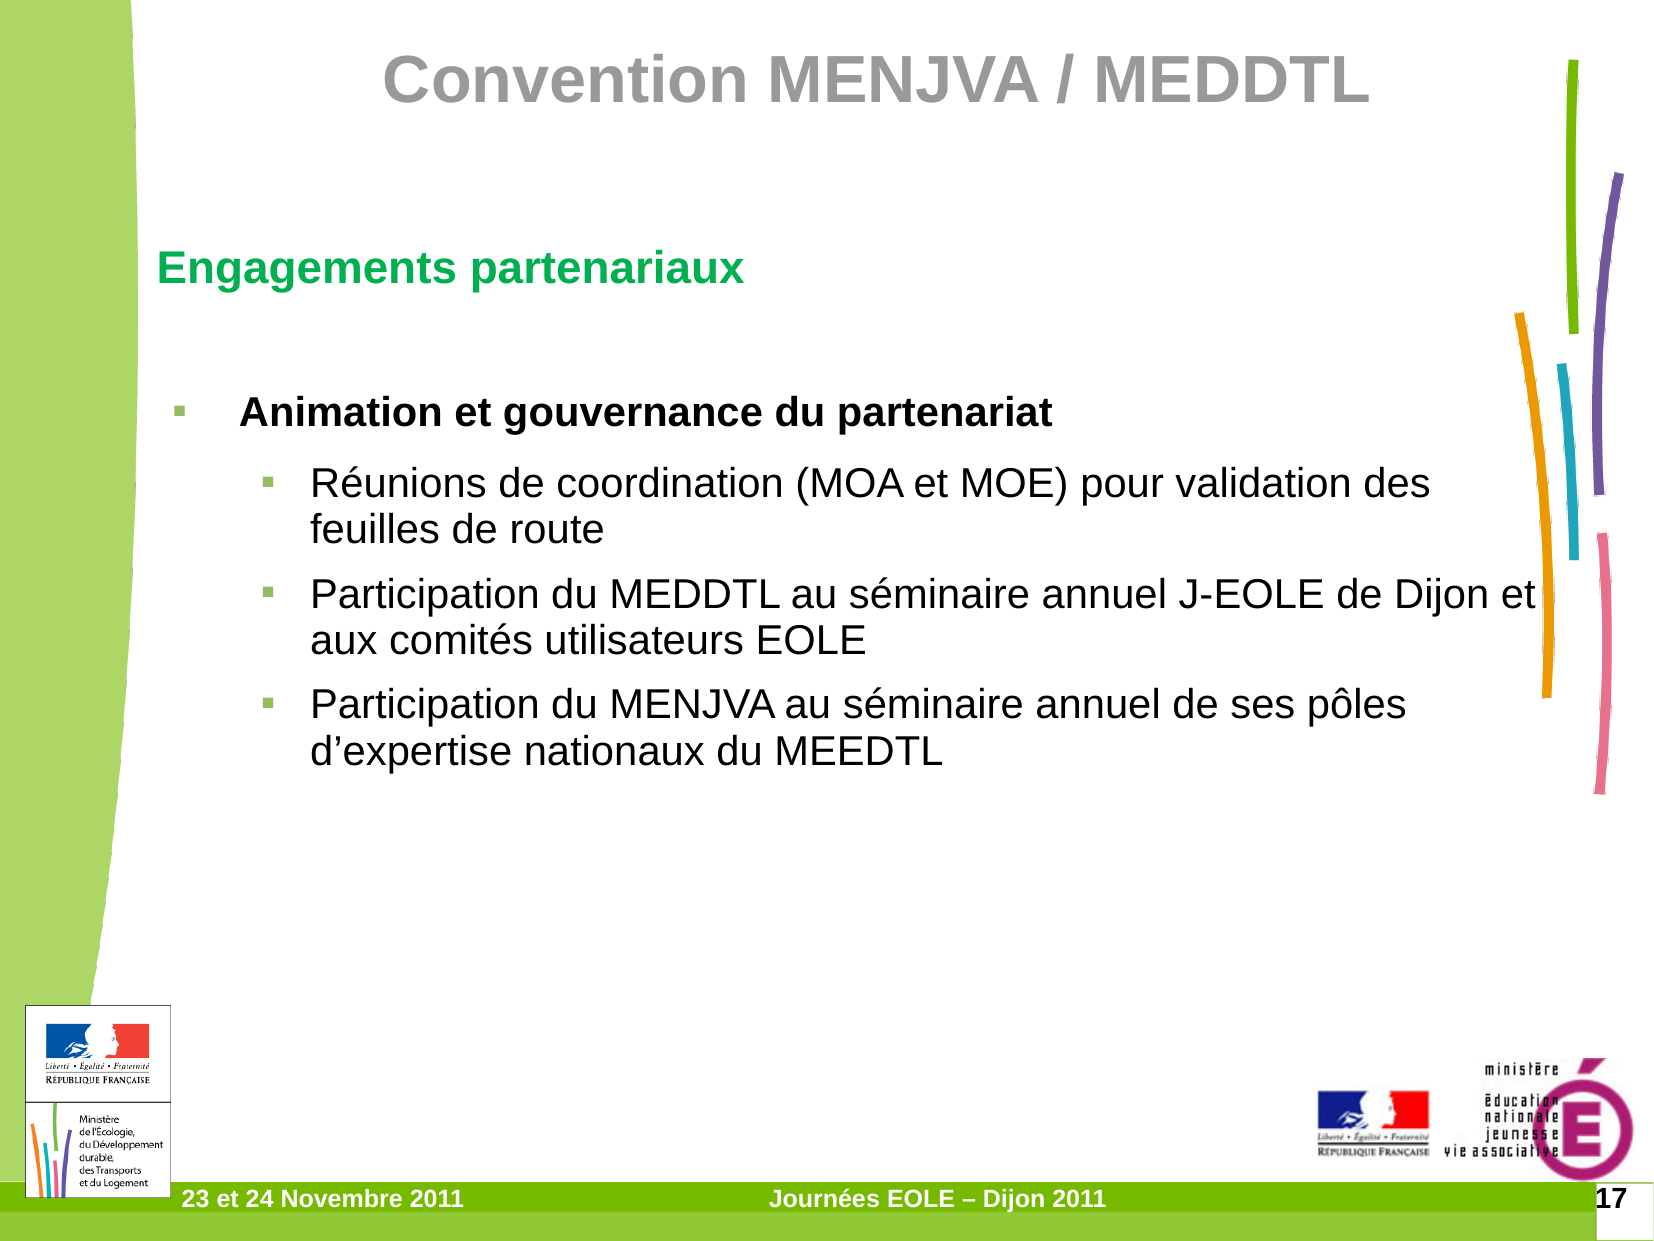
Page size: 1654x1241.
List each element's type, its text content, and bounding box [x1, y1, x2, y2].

title Convention MENJVA / MEDDTL [133, 0, 1622, 159]
picture [0, 0, 1654, 1241]
list Engagements partenariaux Animation et gouvernance du partenariat Réunions de coordination (MOA et MOE) pour validation des feuilles de route Participation du MEDDTL au séminaire annuel J-EOLE de Dijon et aux comités utilisateurs EOLE Participation du MENJVA au séminaire annuel de ses pôles d’expertise nationaux du MEEDTL [156, 241, 1547, 982]
